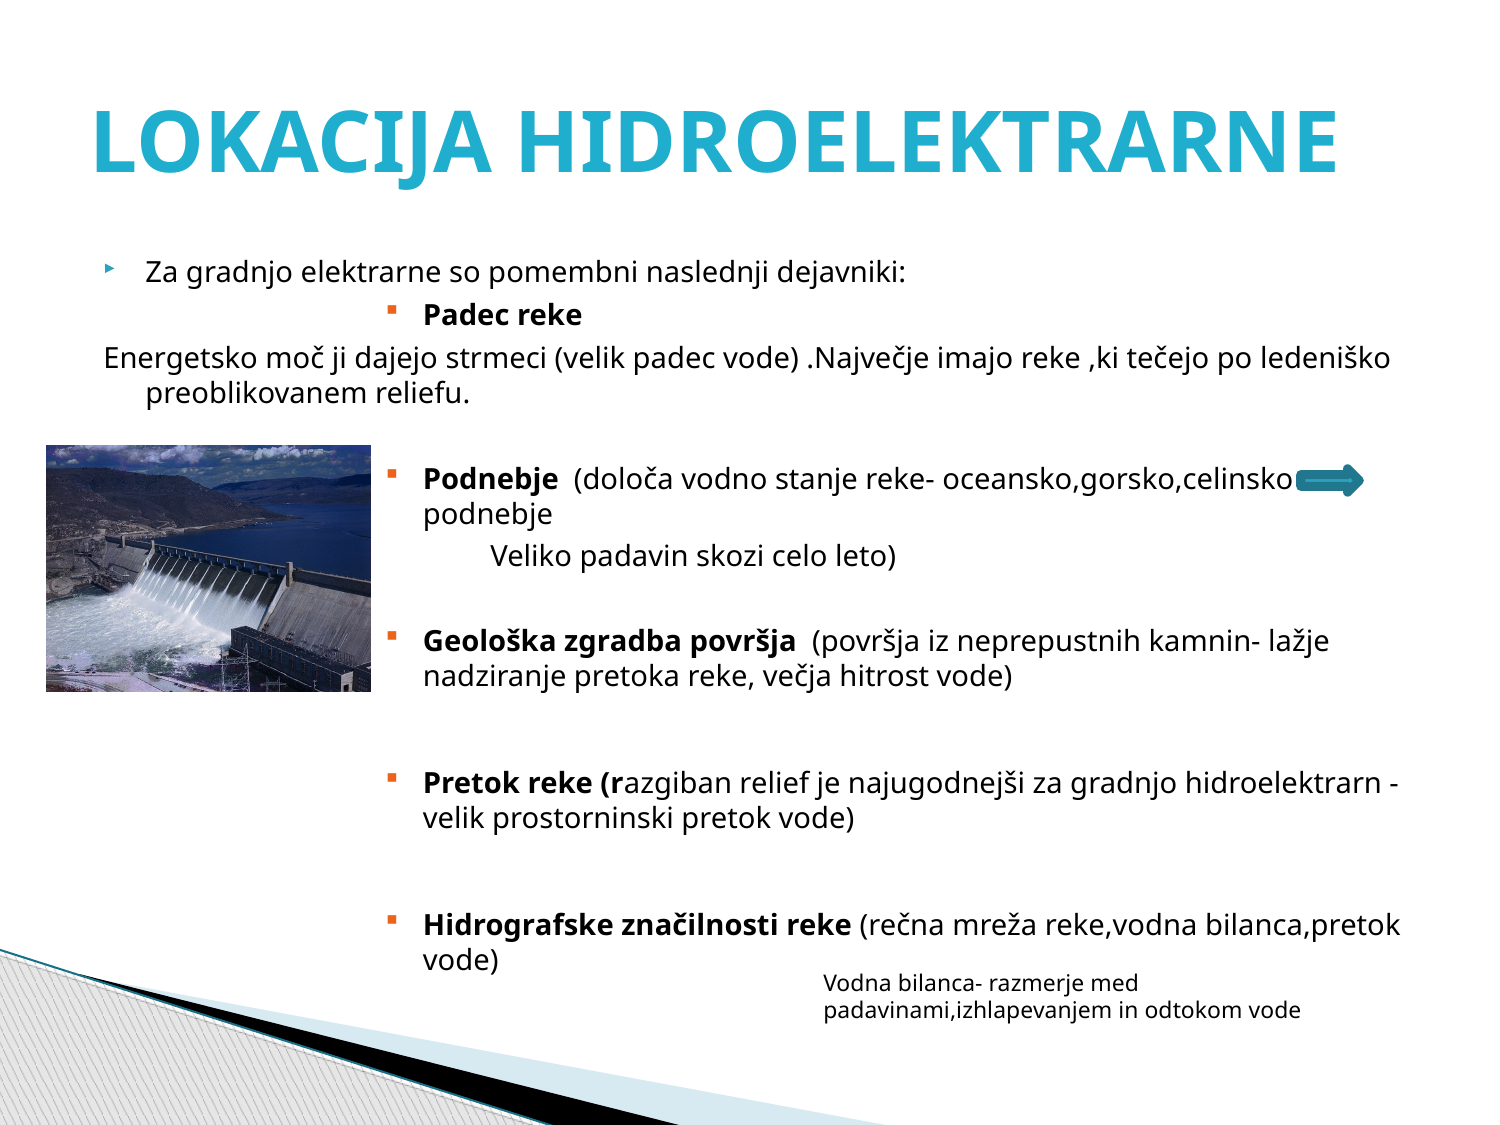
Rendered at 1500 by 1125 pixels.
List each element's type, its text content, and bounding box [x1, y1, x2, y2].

text_box Vodna bilanca- razmerje med padavinami,izhlapevanjem in odtokom vode [808, 960, 1395, 1031]
list Za gradnjo elektrarne so pomembni naslednji dejavniki: Padec reke Energetsko moč ji dajejo strmeci (velik padec vode) .Največje imajo reke ,ki tečejo po ledeniško preoblikovanem reliefu. Podnebje (določa vodno stanje reke- oceansko,gorsko,celinsko podnebje Veliko padavin skozi celo leto) Geološka zgradba površja (površja iz neprepustnih kamnin- lažje nadziranje pretoka reke, večja hitrost vode) Pretok reke (razgiban relief je najugodnejši za gradnjo hidroelektrarn -velik prostorninski pretok vode) Hidrografske značilnosti reke (rečna mreža reke,vodna bilanca,pretok vode) [70, 246, 1442, 989]
title LOKACIJA HIDROELEKTRARNE [75, 45, 1425, 233]
text_box [1300, 468, 1360, 493]
picture [46, 445, 371, 692]
